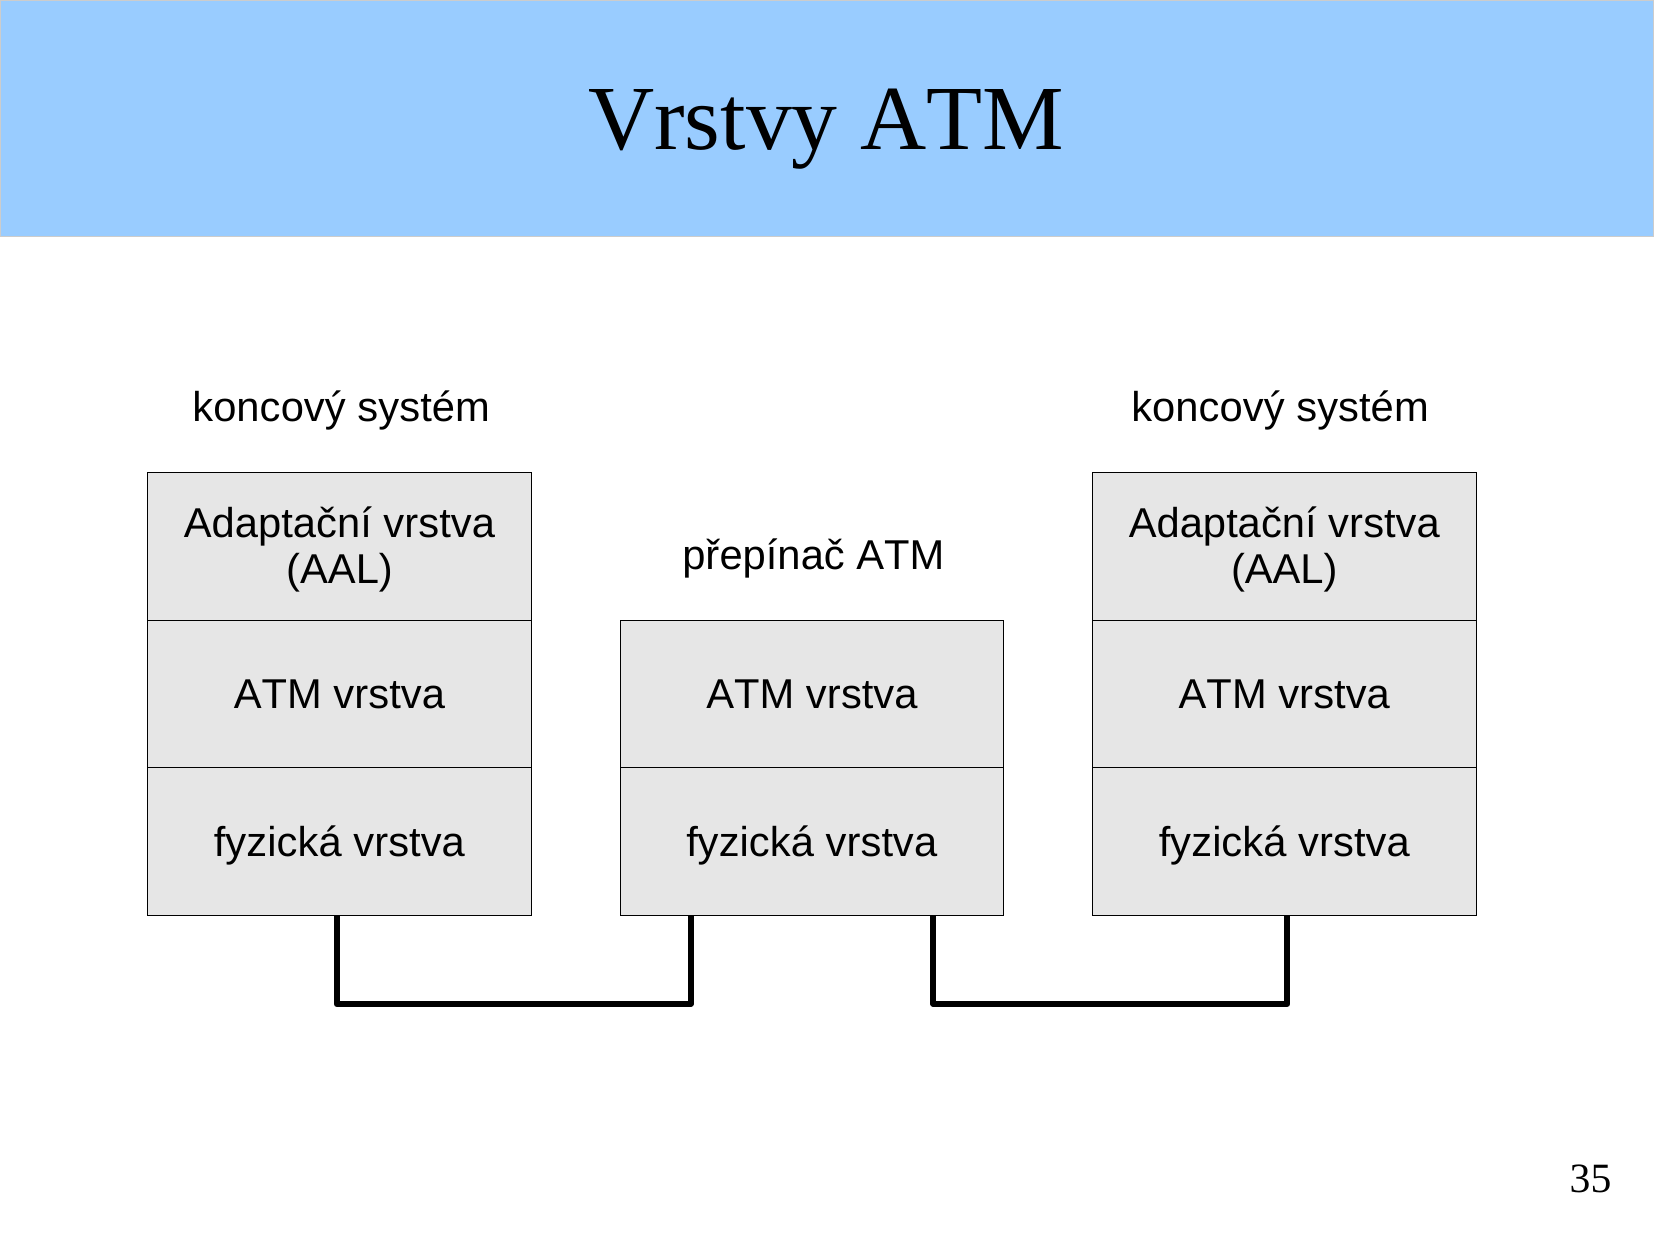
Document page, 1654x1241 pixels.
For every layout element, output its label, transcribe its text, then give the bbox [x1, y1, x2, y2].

text_box fyzická vrstva [1092, 767, 1477, 916]
title Vrstvy ATM [0, 0, 1654, 237]
text_box fyzická vrstva [620, 767, 1004, 916]
text_box ATM vrstva [1092, 620, 1477, 767]
text_box koncový systém [192, 383, 435, 437]
text_box přepínač ATM [682, 531, 898, 584]
text_box ATM vrstva [147, 620, 532, 767]
text_box ATM vrstva [620, 620, 1004, 767]
text_box Adaptační vrstva (AAL) [1092, 472, 1477, 620]
text_box Adaptační vrstva (AAL) [147, 472, 532, 620]
text_box koncový systém [1131, 384, 1374, 437]
text_box fyzická vrstva [147, 767, 532, 916]
